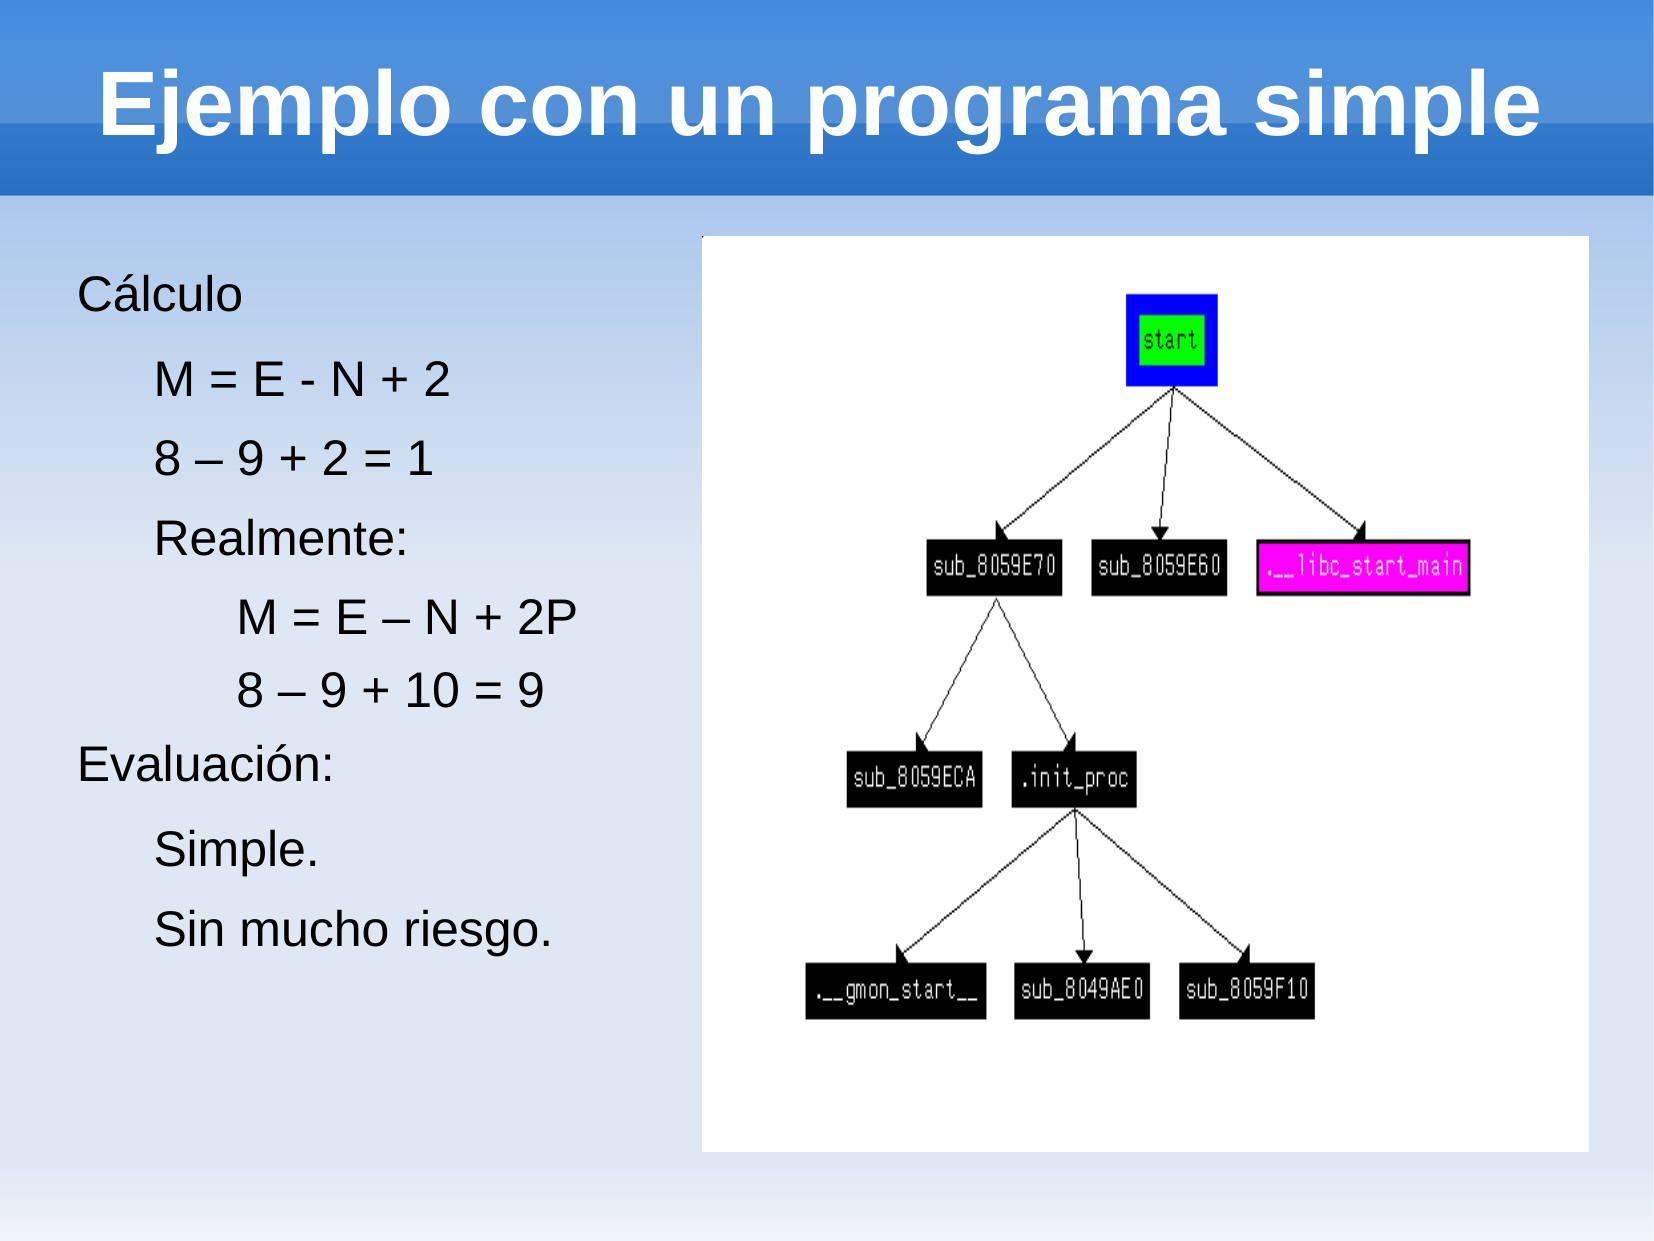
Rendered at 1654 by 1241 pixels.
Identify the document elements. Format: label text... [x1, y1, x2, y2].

picture [0, 0, 1654, 1241]
list Cálculo M = E - N + 2 8 – 9 + 2 = 1 Realmente: M = E – N + 2P 8 – 9 + 10 = 9 Evaluación: Simple. Sin mucho riesgo. [59, 265, 680, 1070]
title Ejemplo con un programa simple [76, 7, 1565, 200]
